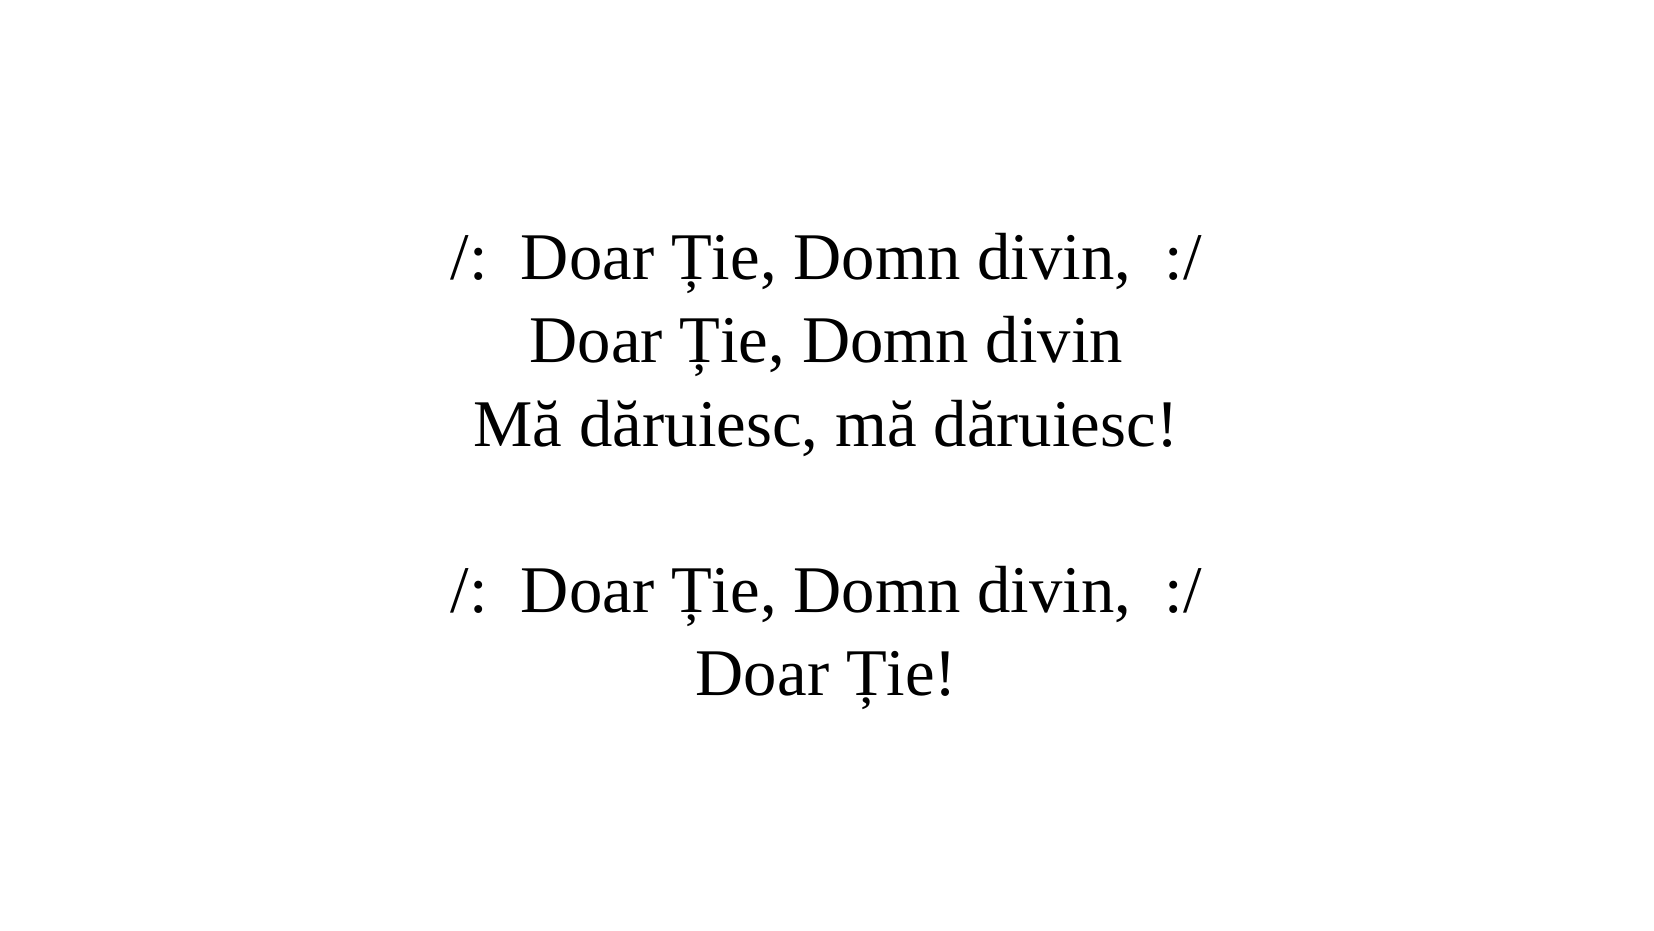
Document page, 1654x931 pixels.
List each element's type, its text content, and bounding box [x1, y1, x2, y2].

subtitle /: Doar Ție, Domn divin, :/ Doar Ție, Domn divin Mă dăruiesc, mă dăruiesc! /: Doar Ție, Domn divin, :/ Doar Ție! [300, 150, 1354, 781]
